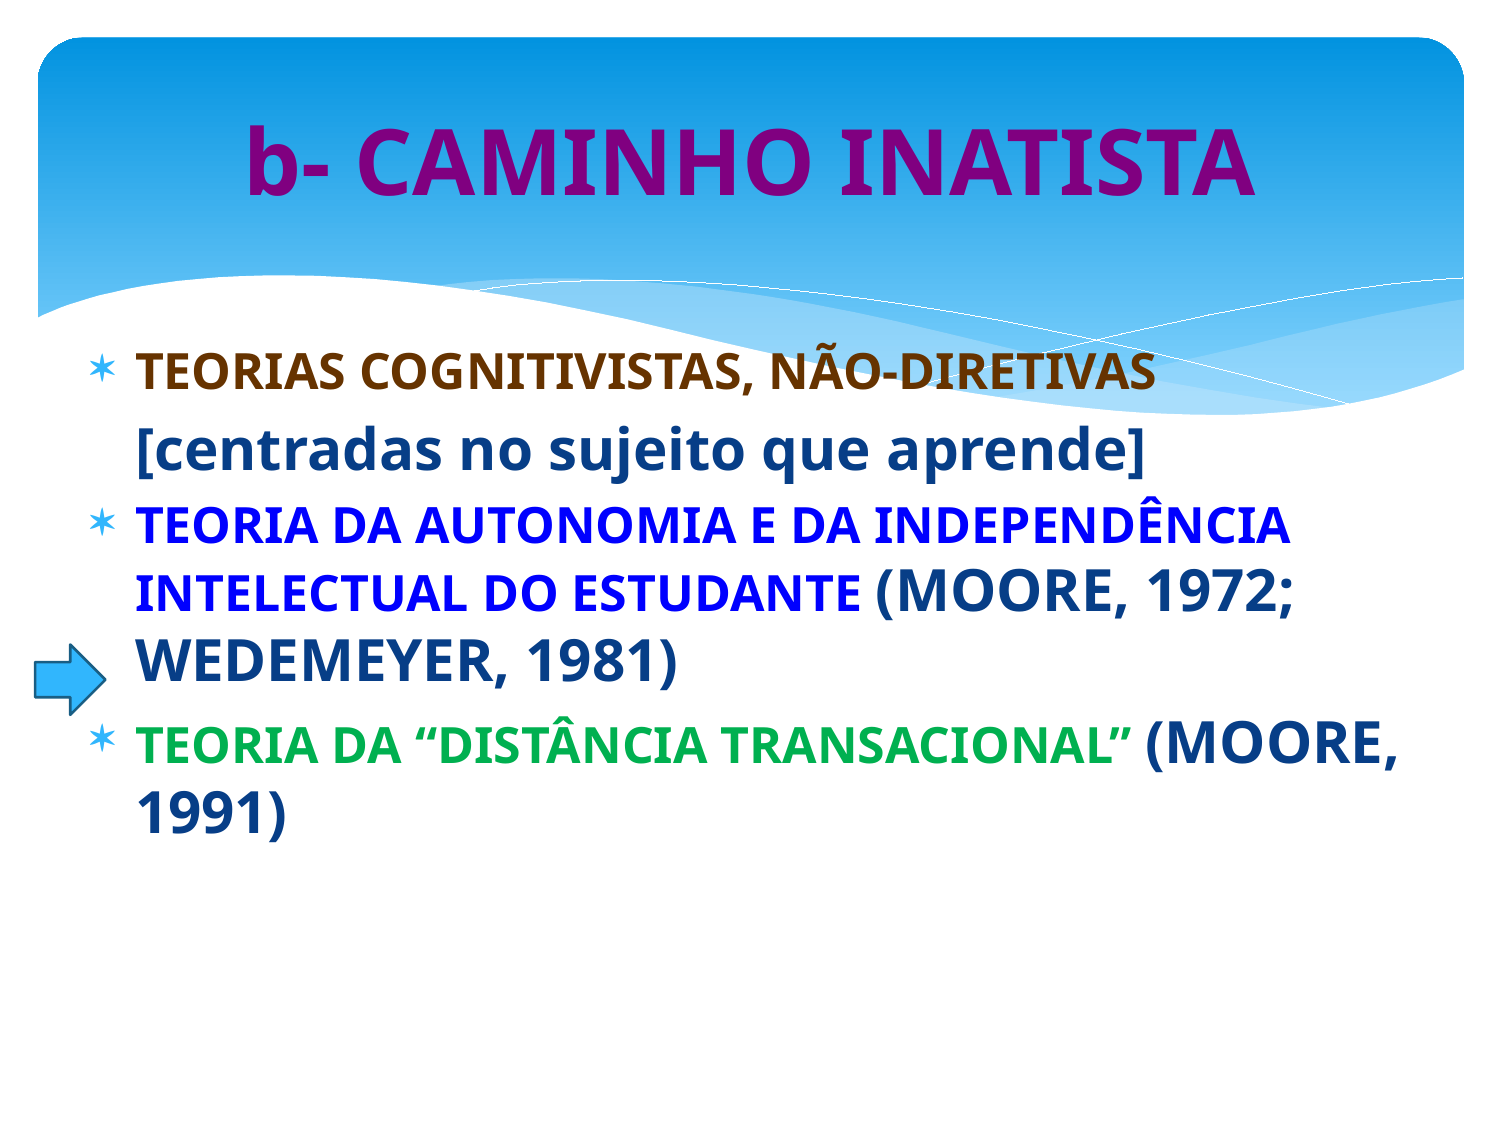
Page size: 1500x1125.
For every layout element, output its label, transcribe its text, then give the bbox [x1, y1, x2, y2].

list TEORIAS COGNITIVISTAS, NÃO-DIRETIVAS [centradas no sujeito que aprende] TEORIA DA AUTONOMIA E DA INDEPENDÊNCIA INTELECTUAL DO ESTUDANTE (MOORE, 1972; WEDEMEYER, 1981) TEORIA DA “DISTÂNCIA TRANSACIONAL” (MOORE, 1991) [75, 262, 1425, 1071]
text_box [35, 644, 106, 715]
title b- CAMINHO INATISTA [75, 55, 1425, 261]
